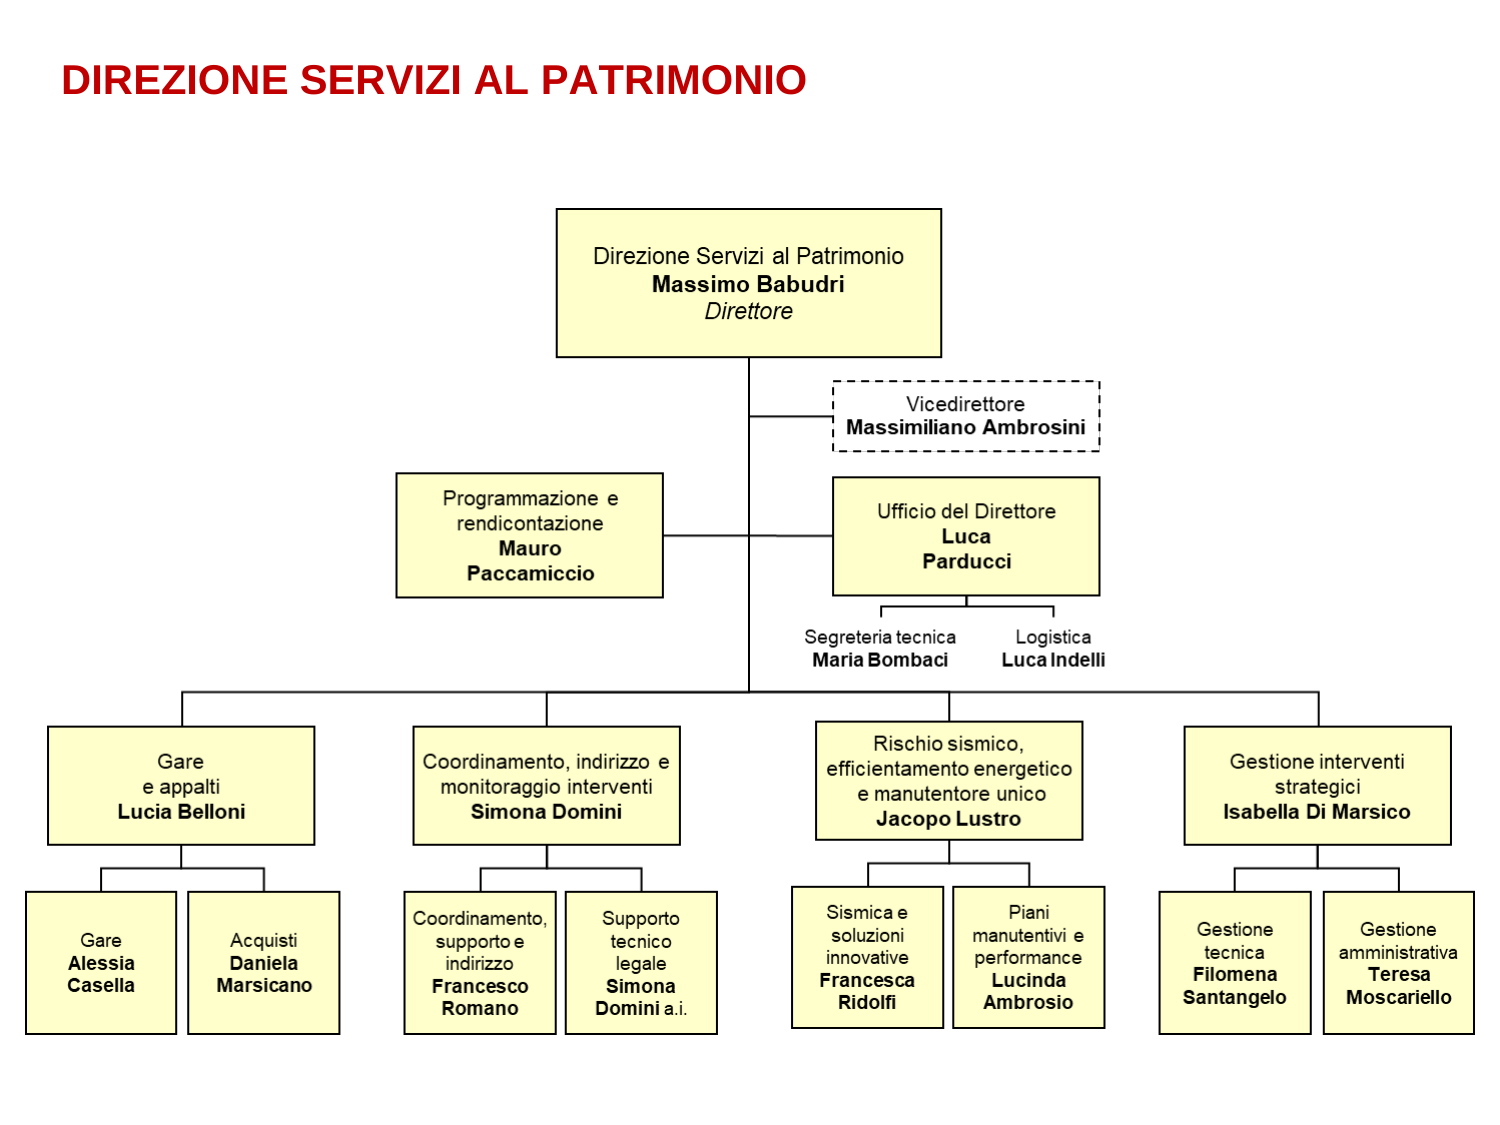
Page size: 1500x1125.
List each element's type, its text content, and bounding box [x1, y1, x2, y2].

text_box DIREZIONE SERVIZI AL PATRIMONIO [46, 45, 1458, 128]
picture [25, 208, 1475, 1035]
